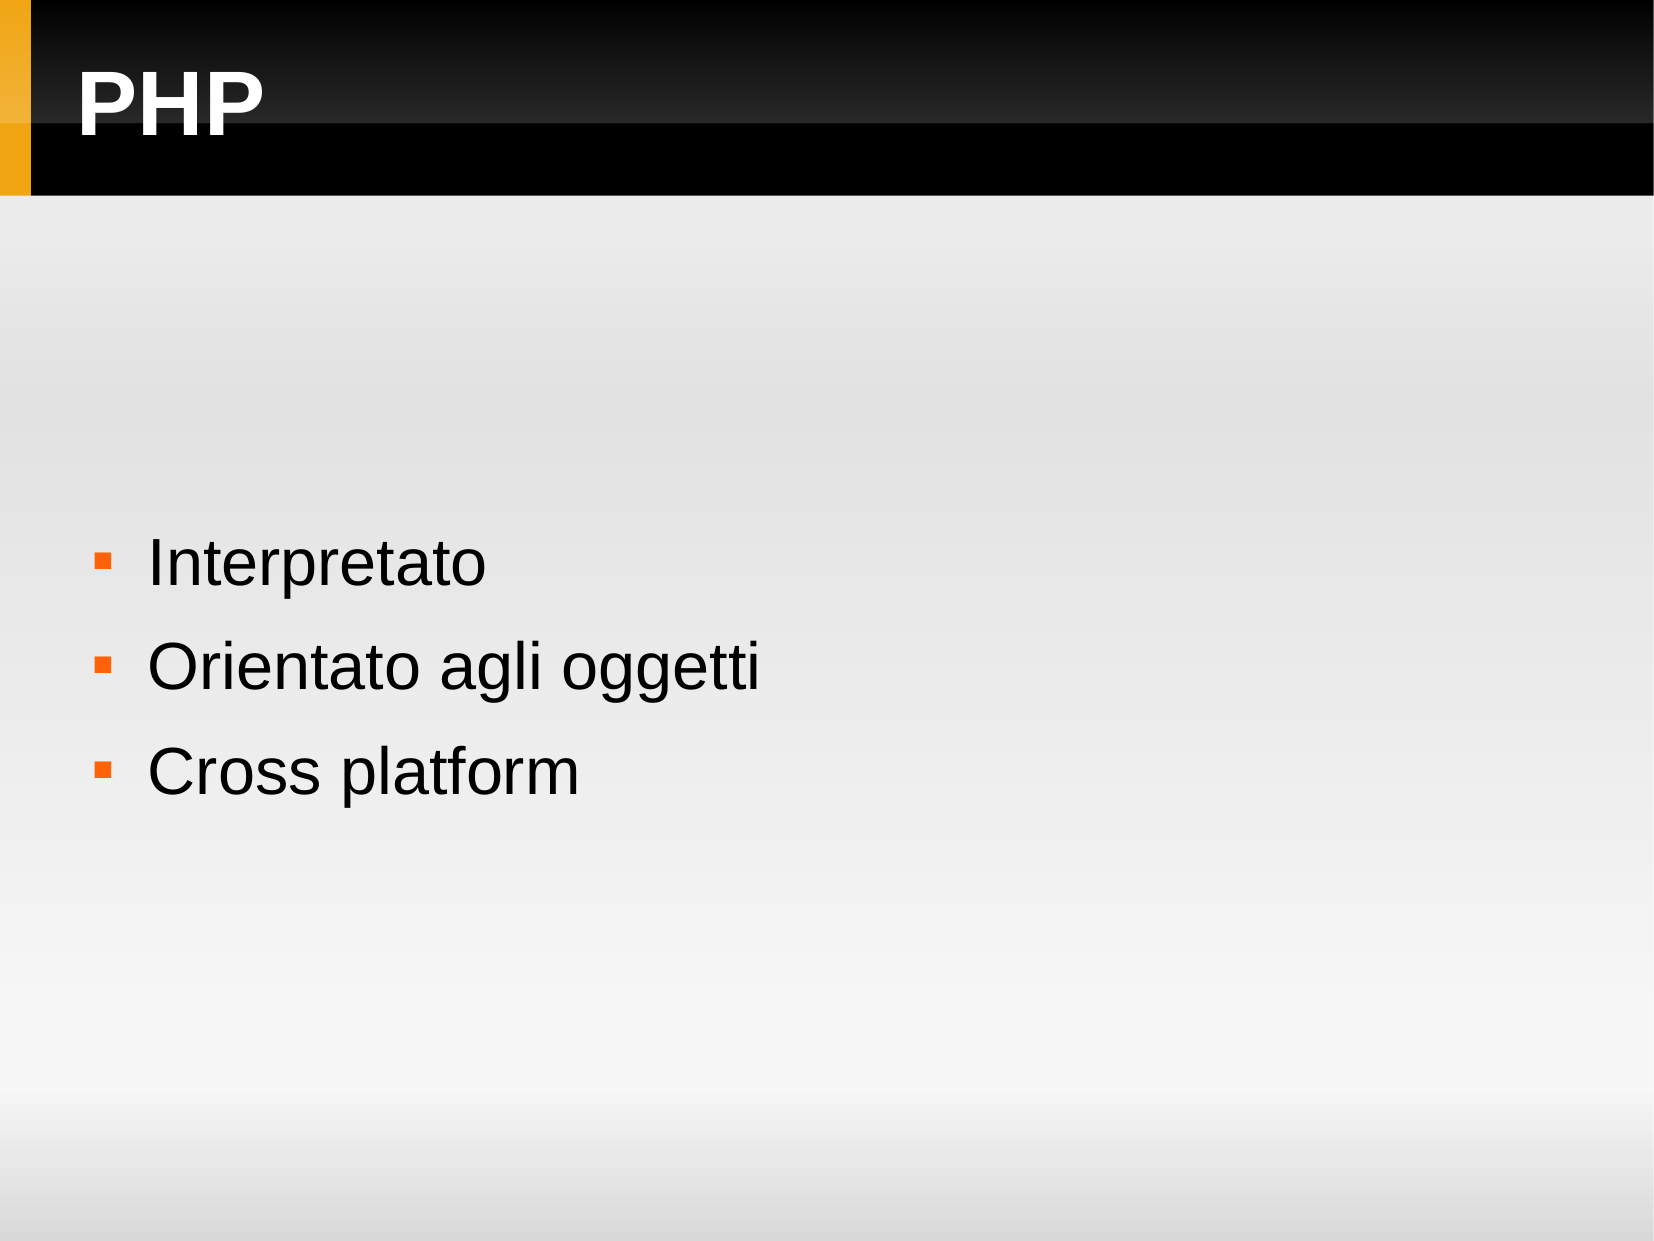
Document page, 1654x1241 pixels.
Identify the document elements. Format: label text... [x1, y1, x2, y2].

list Interpretato Orientato agli oggetti Cross platform [76, 525, 1565, 1241]
title PHP [76, 7, 1565, 200]
picture [0, 0, 1654, 1241]
